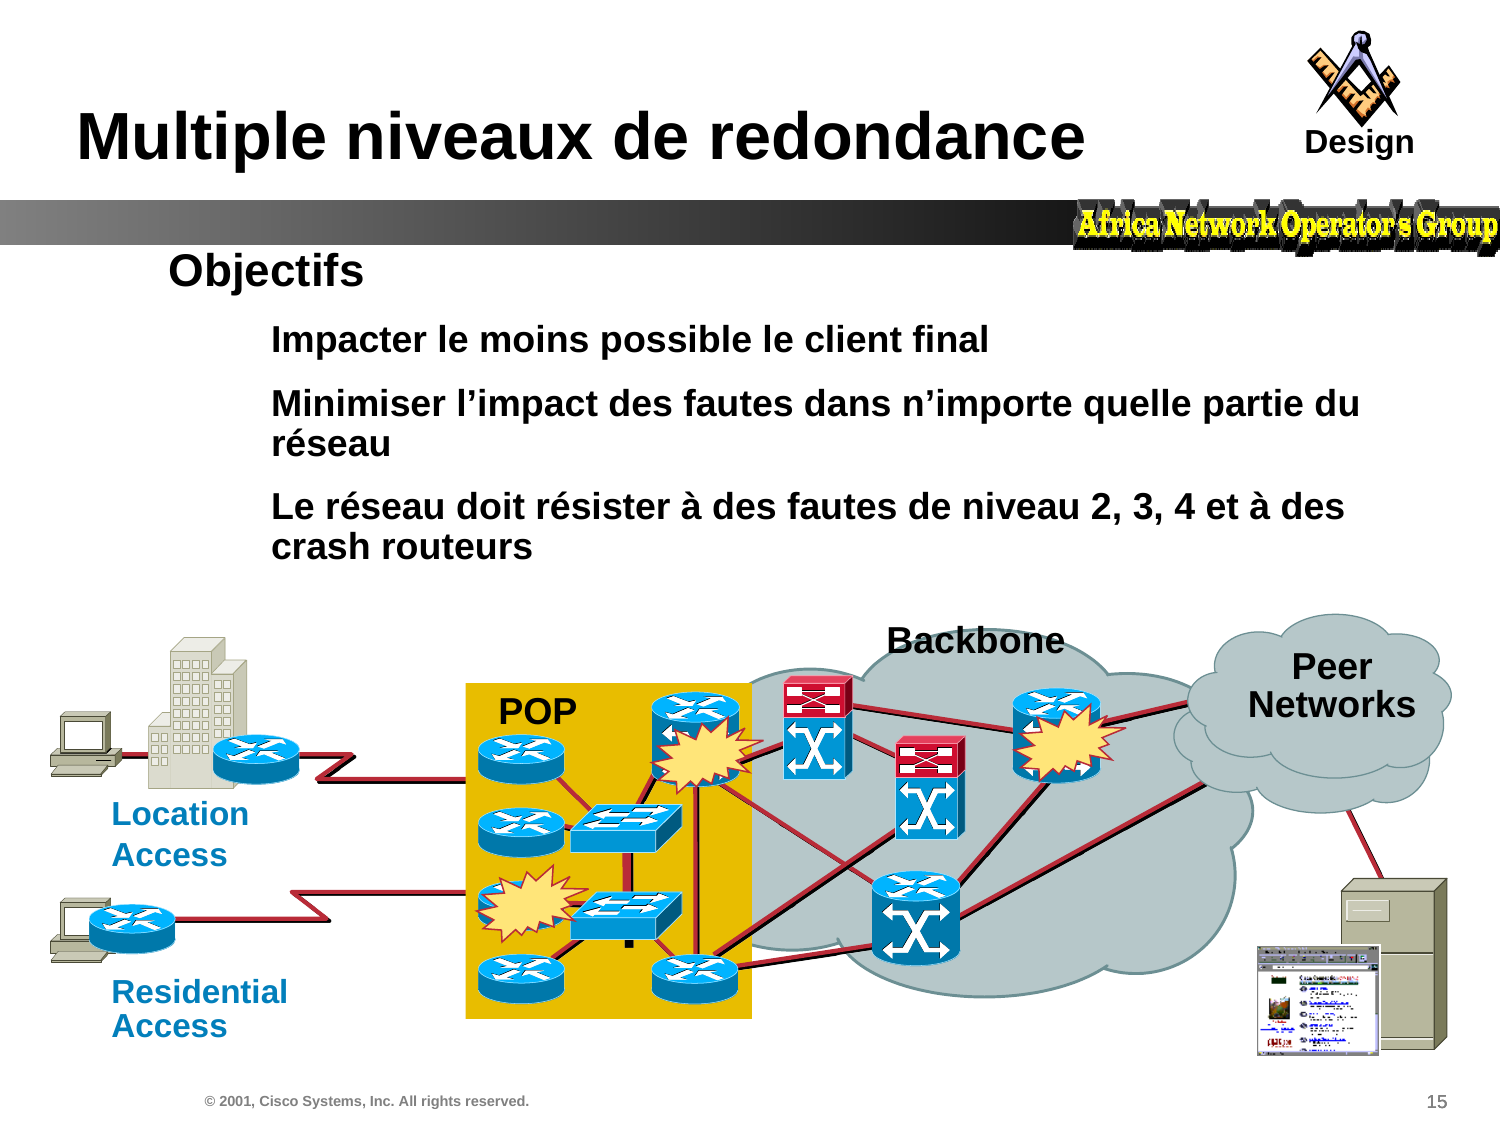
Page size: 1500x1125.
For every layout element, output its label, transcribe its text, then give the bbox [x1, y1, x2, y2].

picture [231, 740, 254, 748]
picture [106, 909, 130, 917]
picture [700, 697, 724, 706]
title Multiple niveaux de redondance [62, 41, 1314, 180]
picture [586, 821, 618, 830]
picture [1257, 946, 1379, 1056]
text_box Residential Access [96, 969, 314, 1052]
picture [623, 905, 655, 912]
picture [698, 710, 724, 720]
picture [496, 959, 519, 967]
picture [685, 774, 740, 788]
picture [1070, 180, 1500, 275]
picture [1340, 877, 1448, 1051]
picture [50, 897, 176, 963]
picture [137, 909, 160, 917]
picture [699, 960, 722, 968]
picture [890, 876, 915, 884]
picture [570, 804, 683, 854]
picture [524, 971, 549, 980]
picture [259, 752, 282, 761]
picture [623, 818, 655, 825]
picture [697, 971, 723, 980]
picture [586, 909, 618, 915]
picture [105, 920, 128, 930]
picture [597, 898, 628, 905]
picture [229, 751, 252, 760]
picture [1307, 29, 1402, 118]
picture [495, 751, 518, 760]
picture [921, 876, 944, 884]
text_box Backbone [871, 613, 1081, 670]
picture [145, 904, 176, 921]
picture [526, 959, 548, 967]
text_box [726, 936, 752, 963]
text_box [700, 788, 752, 954]
picture [497, 740, 520, 748]
picture [148, 637, 300, 790]
picture [651, 954, 685, 967]
text_box [1013, 704, 1127, 782]
picture [668, 709, 692, 719]
picture [651, 991, 739, 1005]
picture [552, 880, 561, 885]
text_box Objectifs Impacter le moins possible le client final Minimiser l’impact des fautes dans n’importe quelle partie du réseau Le réseau doit résister à des fautes de niveau 2, 3, 4 et à des crash routeurs [123, 239, 1407, 575]
picture [528, 734, 565, 747]
picture [527, 845, 565, 858]
picture [525, 813, 549, 821]
picture [478, 919, 501, 932]
picture [50, 711, 123, 777]
text_box POP [483, 684, 593, 741]
picture [478, 992, 565, 1005]
picture [478, 772, 565, 785]
picture [478, 807, 565, 820]
picture [884, 905, 948, 957]
picture [524, 825, 550, 834]
picture [262, 734, 300, 747]
picture [634, 807, 666, 814]
picture [705, 954, 739, 971]
picture [669, 697, 694, 705]
picture [667, 971, 690, 980]
picture [524, 752, 547, 761]
picture [478, 846, 516, 858]
picture [497, 813, 520, 821]
picture [669, 959, 693, 967]
picture [644, 612, 1453, 1000]
picture [478, 880, 501, 893]
picture [538, 919, 565, 932]
picture [888, 888, 912, 898]
picture [535, 954, 565, 966]
picture [651, 774, 676, 788]
picture [570, 804, 596, 830]
picture [525, 740, 549, 748]
picture [494, 824, 518, 834]
picture [478, 954, 508, 966]
text_box Location Access [96, 790, 265, 881]
picture [494, 971, 517, 980]
picture [134, 921, 160, 930]
picture [919, 889, 945, 898]
text_box Peer Networks [1232, 642, 1432, 733]
picture [570, 891, 683, 941]
picture [752, 808, 840, 924]
text_box Design [1292, 118, 1428, 168]
picture [651, 691, 740, 705]
picture [595, 810, 628, 817]
text_box [465, 683, 764, 1019]
picture [260, 740, 284, 748]
picture [478, 734, 515, 746]
picture [664, 727, 676, 739]
